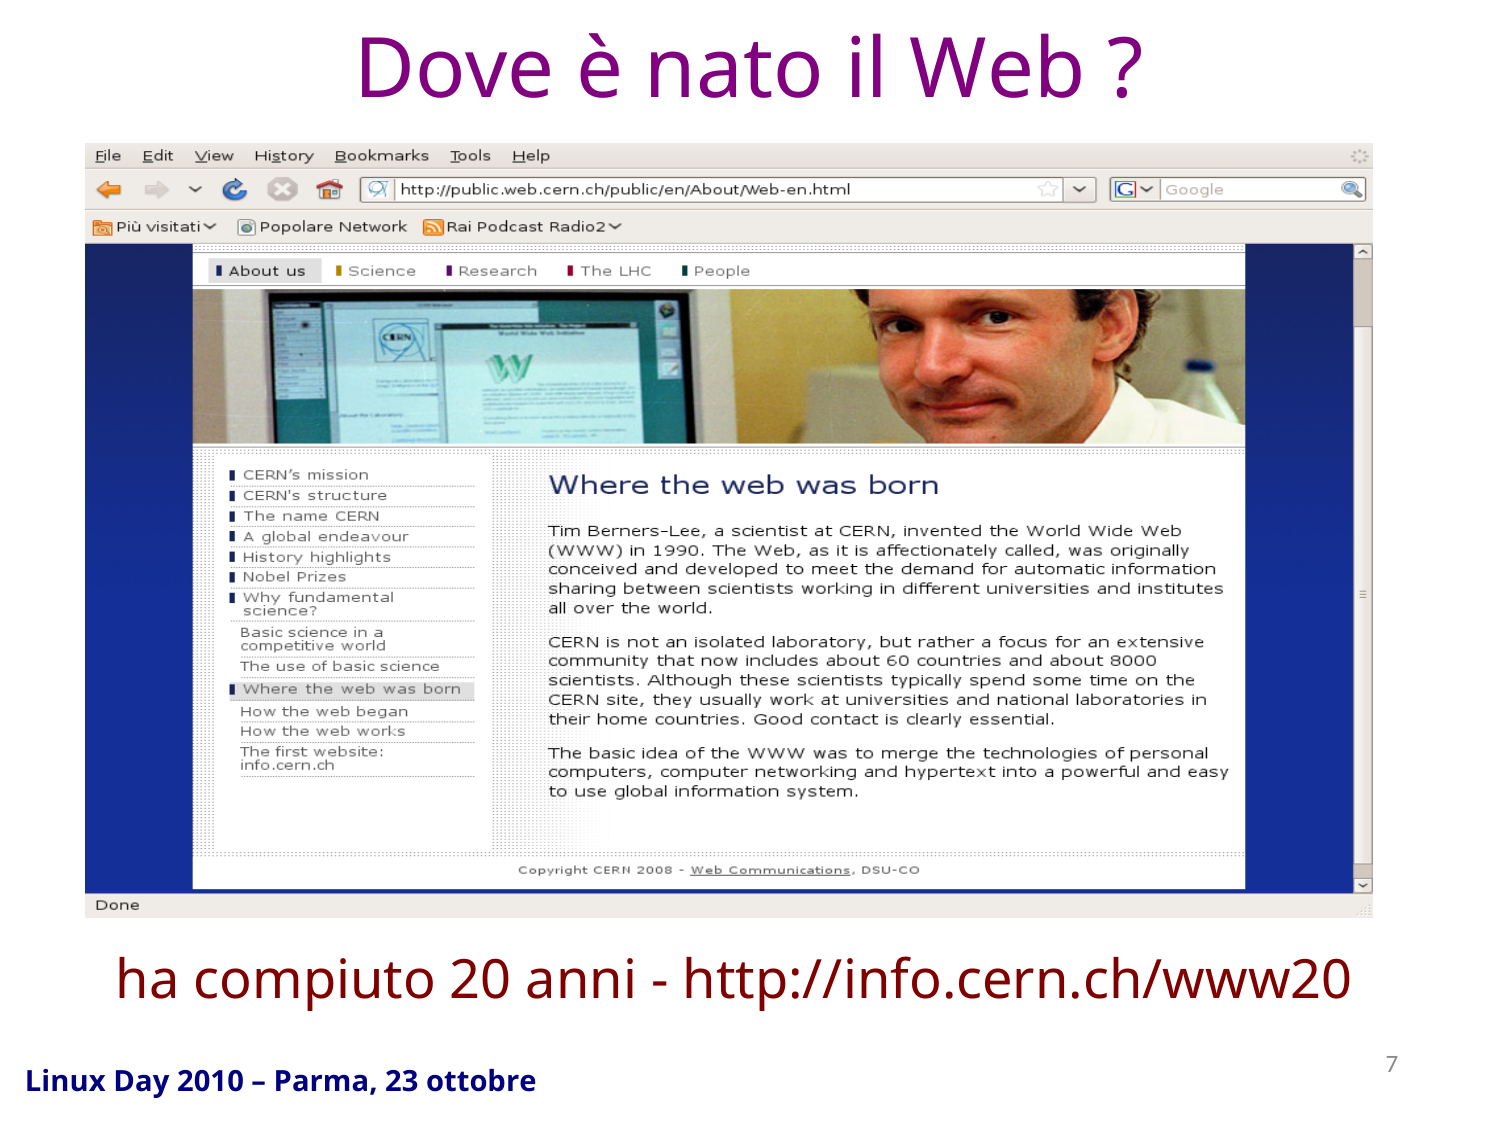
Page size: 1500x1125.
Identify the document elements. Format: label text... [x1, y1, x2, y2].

subtitle ha compiuto 20 anni - http://info.cern.ch/www20 [27, 915, 1368, 1042]
picture [85, 143, 1373, 918]
text_box Dove è nato il Web ? [75, 0, 1424, 113]
